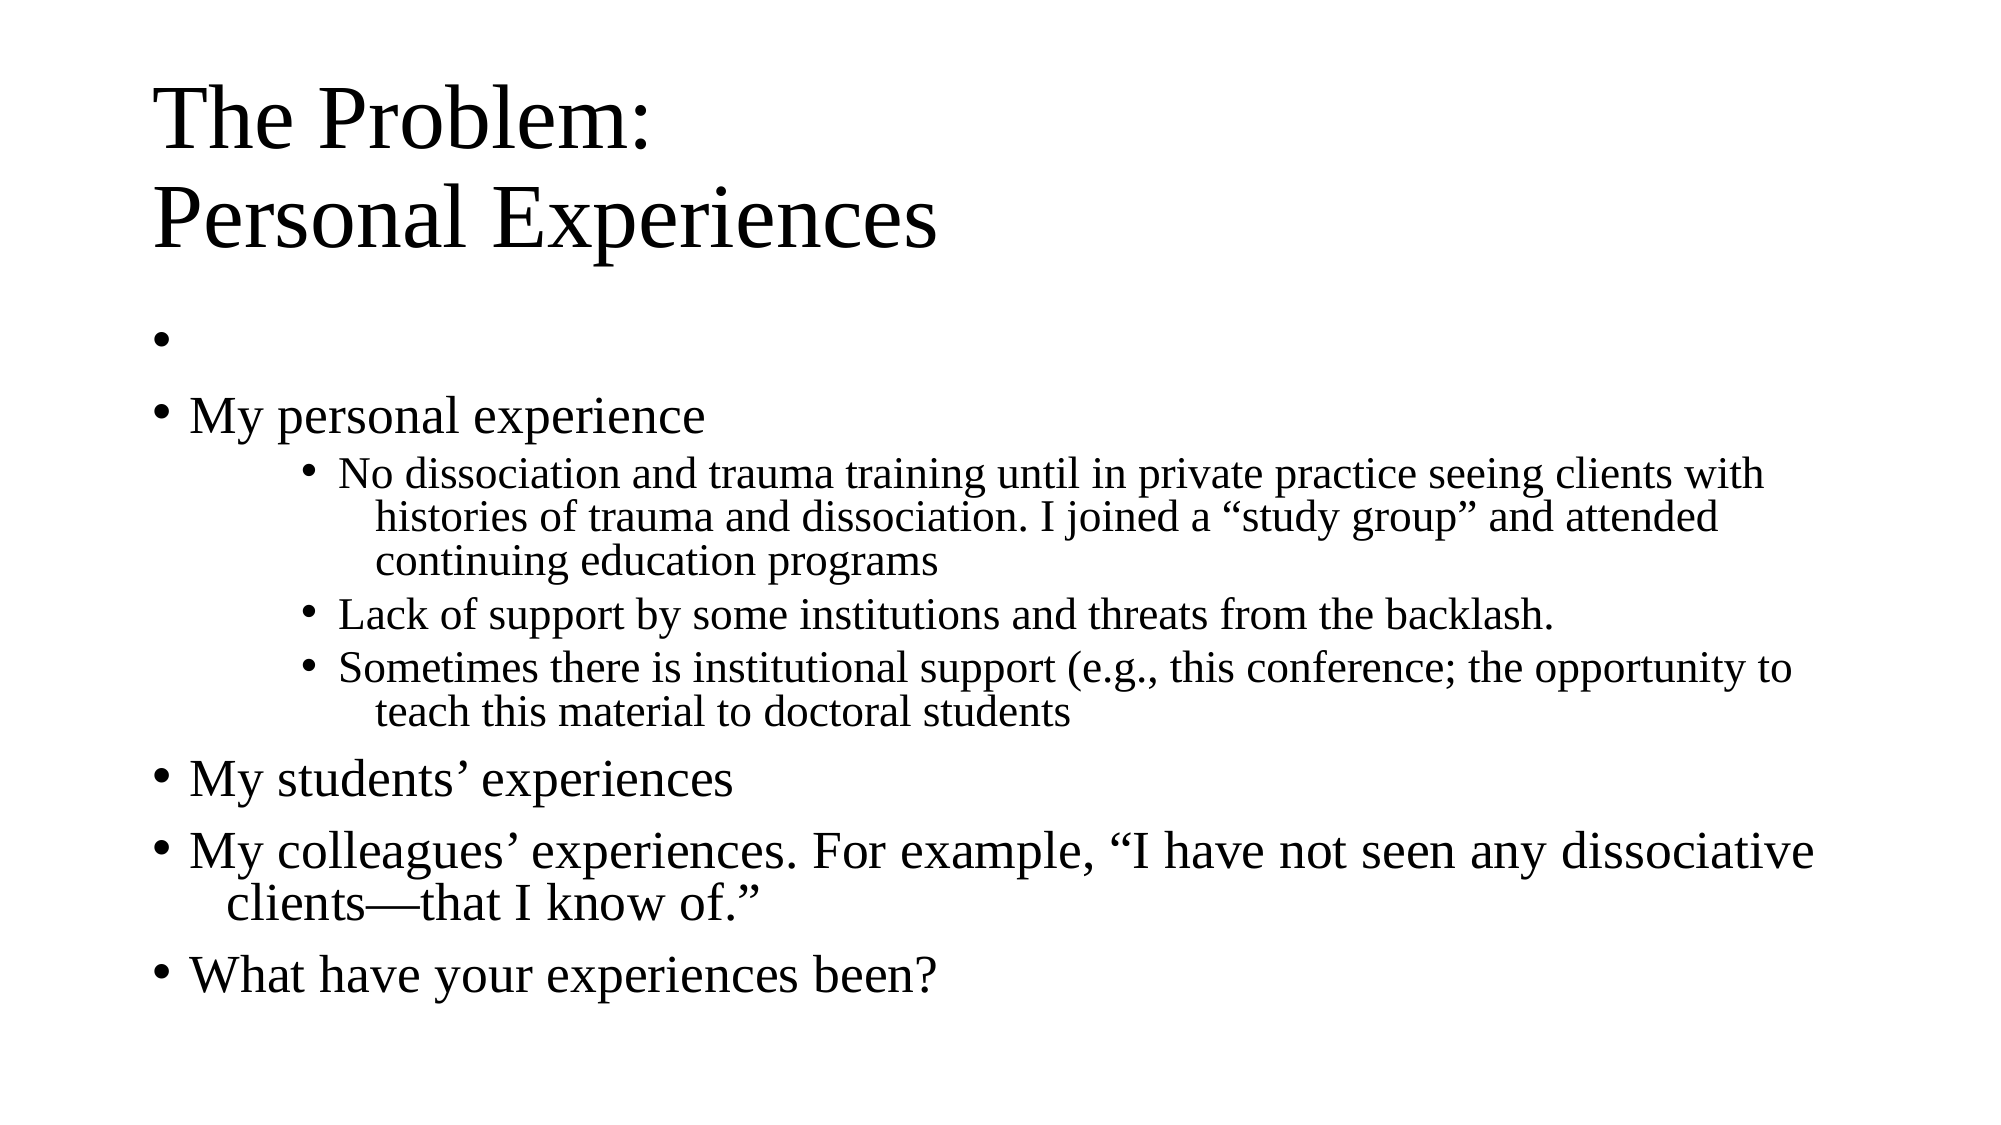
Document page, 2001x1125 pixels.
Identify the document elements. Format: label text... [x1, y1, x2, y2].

list My personal experience No dissociation and trauma training until in private practice seeing clients with histories of trauma and dissociation. I joined a “study group” and attended continuing education programs Lack of support by some institutions and threats from the backlash. Sometimes there is institutional support (e.g., this conference; the opportunity to teach this material to doctoral students My students’ experiences My colleagues’ experiences. For example, “I have not seen any dissociative clients—that I know of.” What have your experiences been? [137, 299, 1863, 1014]
title The Problem: Personal Experiences [137, 59, 1863, 278]
